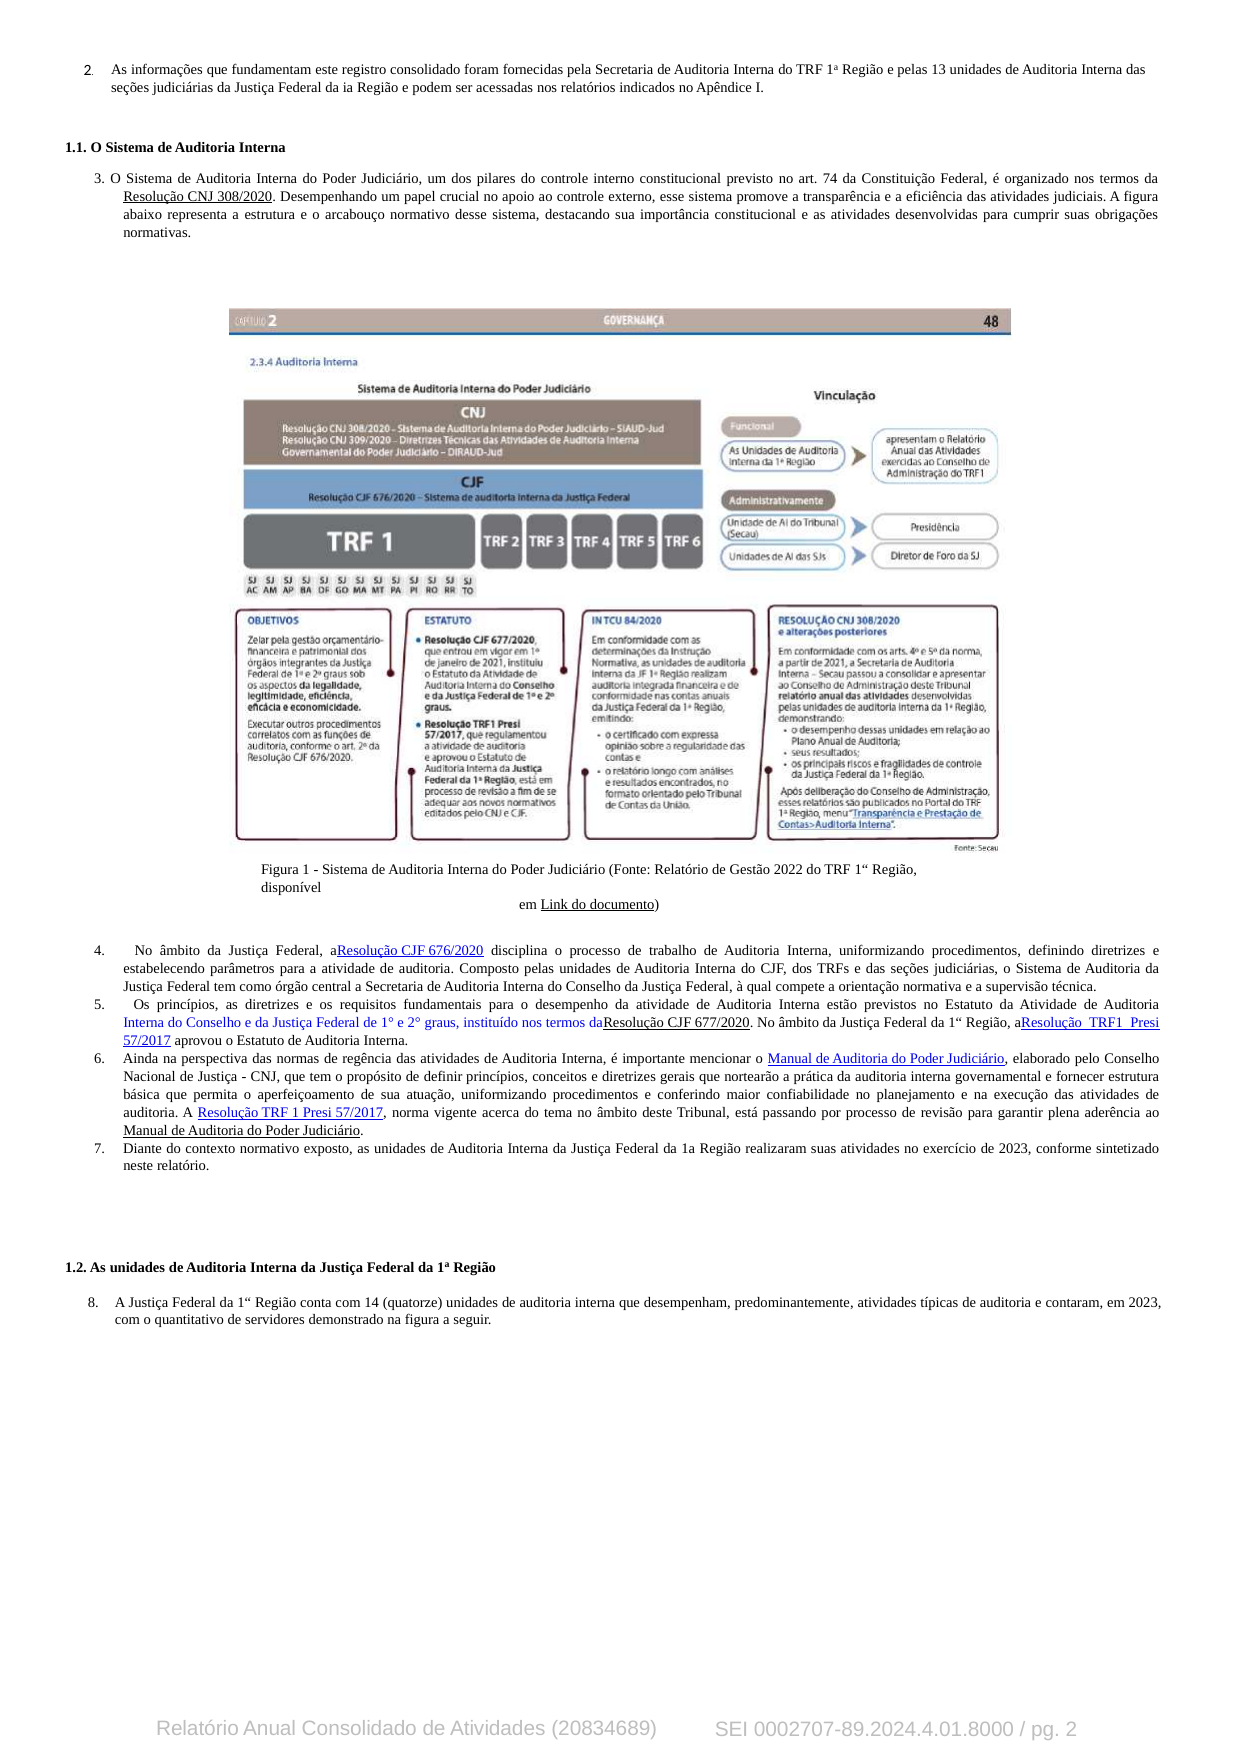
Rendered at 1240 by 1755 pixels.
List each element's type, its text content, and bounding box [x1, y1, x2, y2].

text_box As informações que fundamentam este registro consolidado foram fornecidas pela Secretaria de Auditoria Interna do TRF 1a Região e pelas 13 unidades de Auditoria Interna das seções judiciárias da Justiça Federal da ia Região e podem ser acessadas nos relatórios indicados no Apêndice I. [111, 60, 1166, 98]
text_box SEI 0002707-89.2024.4.01.8000 / pg. 2 [715, 1715, 1084, 1740]
text_box A Justiça Federal da 1“ Região conta com 14 (quatorze) unidades de auditoria interna que desempenham, predominantemente, atividades típicas de auditoria e contaram, em 2023, com o quantitativo de servidores demonstrado na figura a seguir. [115, 1292, 1162, 1330]
picture [229, 308, 1012, 857]
text_box 2. [83, 60, 100, 76]
text_box 1.2. As unidades de Auditoria Interna da Justiça Federal da 1a Região [65, 1257, 534, 1277]
text_box Relatório Anual Consolidado de Atividades (20834689) [156, 1715, 667, 1741]
text_box 4. No âmbito da Justiça Federal, a Resolução CJF 676/2020 disciplina o processo de trabalho de Auditoria Interna, uniformizando procedimentos, definindo diretrizes e estabelecendo parâmetros para a atividade de auditoria. Composto pelas unidades de Auditoria Interna do CJF, dos TRFs e das seções judiciárias, o Sistema de Auditoria da Justiça Federal tem como órgão central a Secretaria de Auditoria Interna do Conselho da Justiça Federal, à qual compete a orientação normativa e a supervisão técnica. 5. Os princípios, as diretrizes e os requisitos fundamentais para o desempenho da atividade de Auditoria Interna estão previstos no Estatuto da Atividade de Auditoria Interna do Conselho e da Justiça Federal de 1° e 2° graus, instituído nos termos da Resolução CJF 677/2020. No âmbito da Justiça Federal da 1“ Região, a Resolução TRF1 Presi 57/2017 aprovou o Estatuto de Auditoria Interna. 6. Ainda na perspectiva das normas de regência das atividades de Auditoria Interna, é importante mencionar o Manual de Auditoria do Poder Judiciário, elaborado pelo Conselho Nacional de Justiça - CNJ, que tem o propósito de definir princípios, conceitos e diretrizes gerais que nortearão a prática da auditoria interna governamental e fornecer estrutura básica que permita o aperfeiçoamento de sua atuação, uniformizando procedimentos e conferindo maior confiabilidade no planejamento e na execução das atividades de auditoria. A Resolução TRF 1 Presi 57/2017, norma vigente acerca do tema no âmbito deste Tribunal, está passando por processo de revisão para garantir plena aderência ao Manual de Auditoria do Poder Judiciário. 7. Diante do contexto normativo exposto, as unidades de Auditoria Interna da Justiça Federal da 1a Região realizaram suas atividades no exercício de 2023, conforme sintetizado neste relatório. [90, 941, 1160, 1215]
text_box Figura 1 - Sistema de Auditoria Interna do Poder Judiciário (Fonte: Relatório de Gestão 2022 do TRF 1“ Região, disponível em Link do documento) [261, 860, 971, 894]
text_box 8. [88, 1293, 104, 1309]
text_box 1.1. O Sistema de Auditoria Interna 3. O Sistema de Auditoria Interna do Poder Judiciário, um dos pilares do controle interno constitucional previsto no art. 74 da Constituição Federal, é organizado nos termos da Resolução CNJ 308/2020. Desempenhando um papel crucial no apoio ao controle externo, esse sistema promove a transparência e a eficiência das atividades judiciais. A figura abaixo representa a estrutura e o arcabouço normativo desse sistema, destacando sua importância constitucional e as atividades desenvolvidas para cumprir suas obrigações normativas. [65, 137, 1159, 247]
